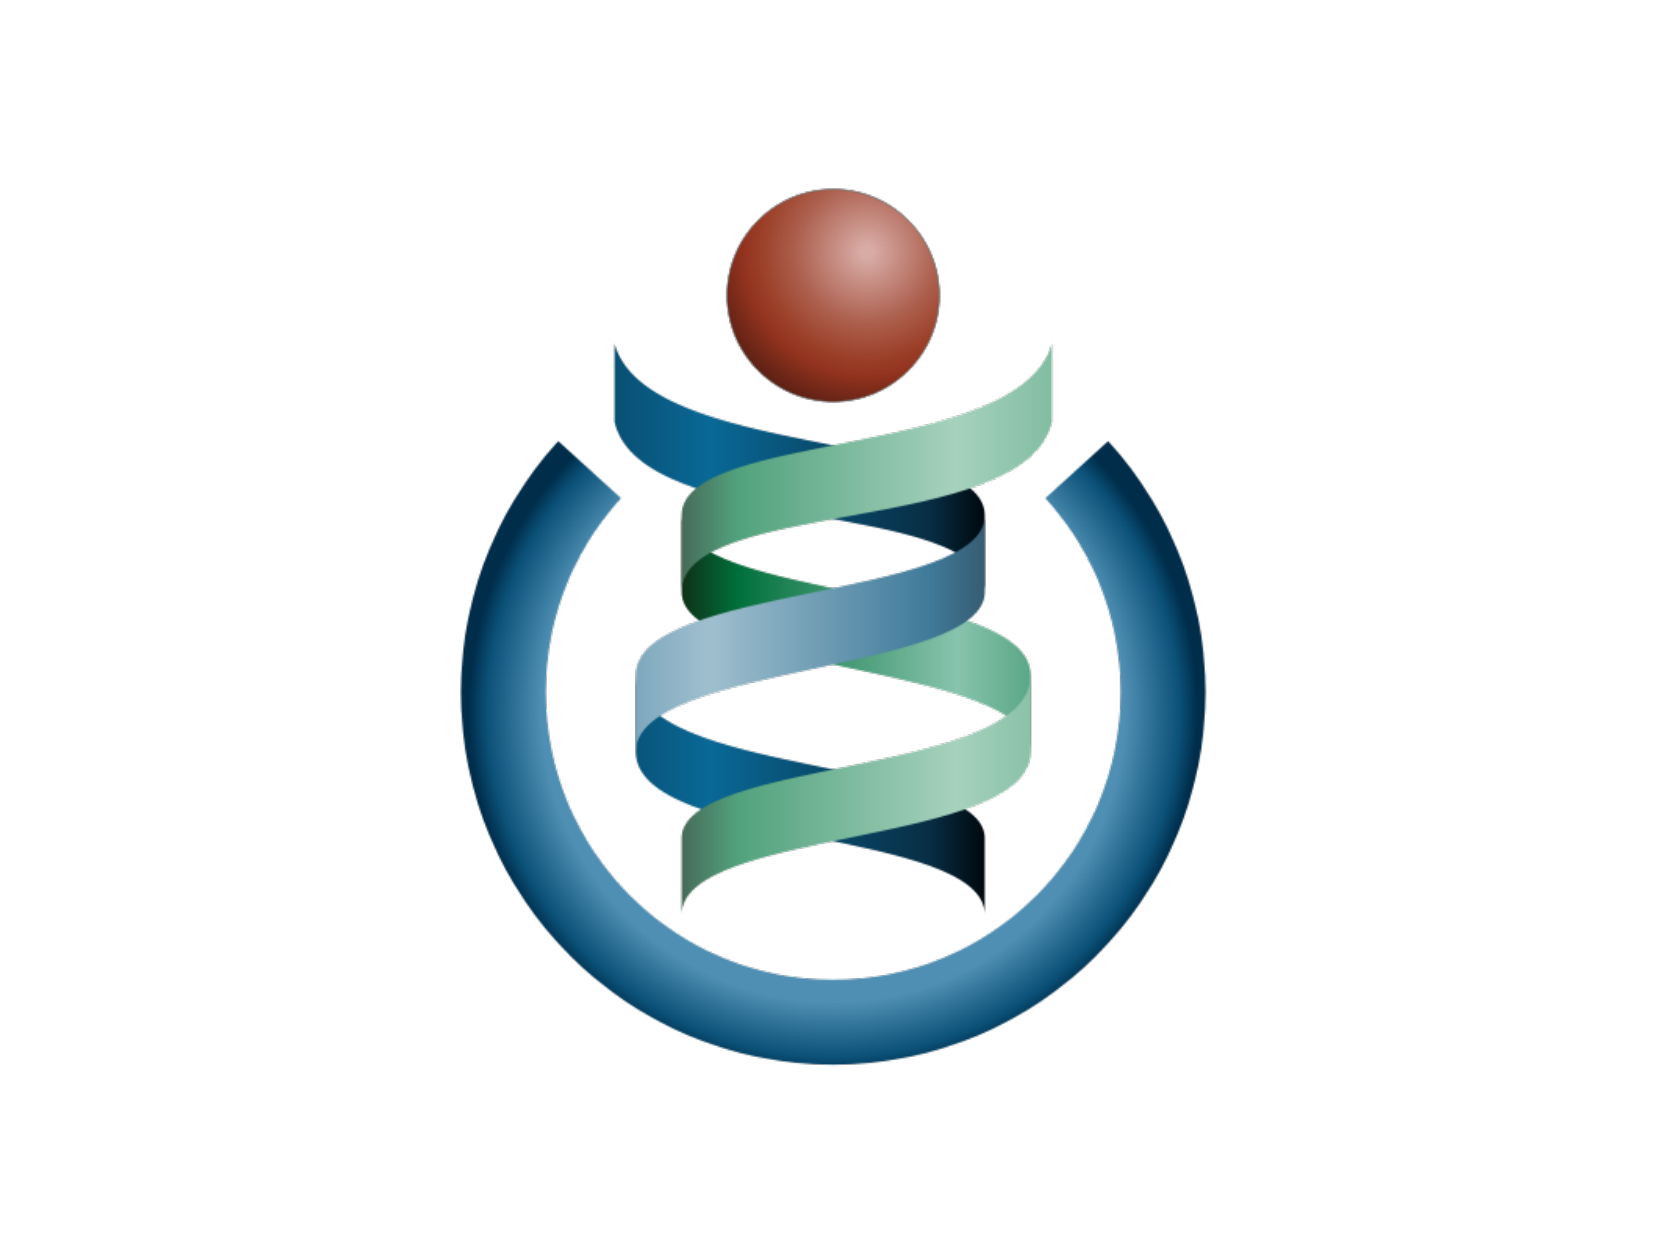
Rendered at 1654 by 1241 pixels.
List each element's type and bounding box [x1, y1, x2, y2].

picture [434, 159, 1233, 1096]
